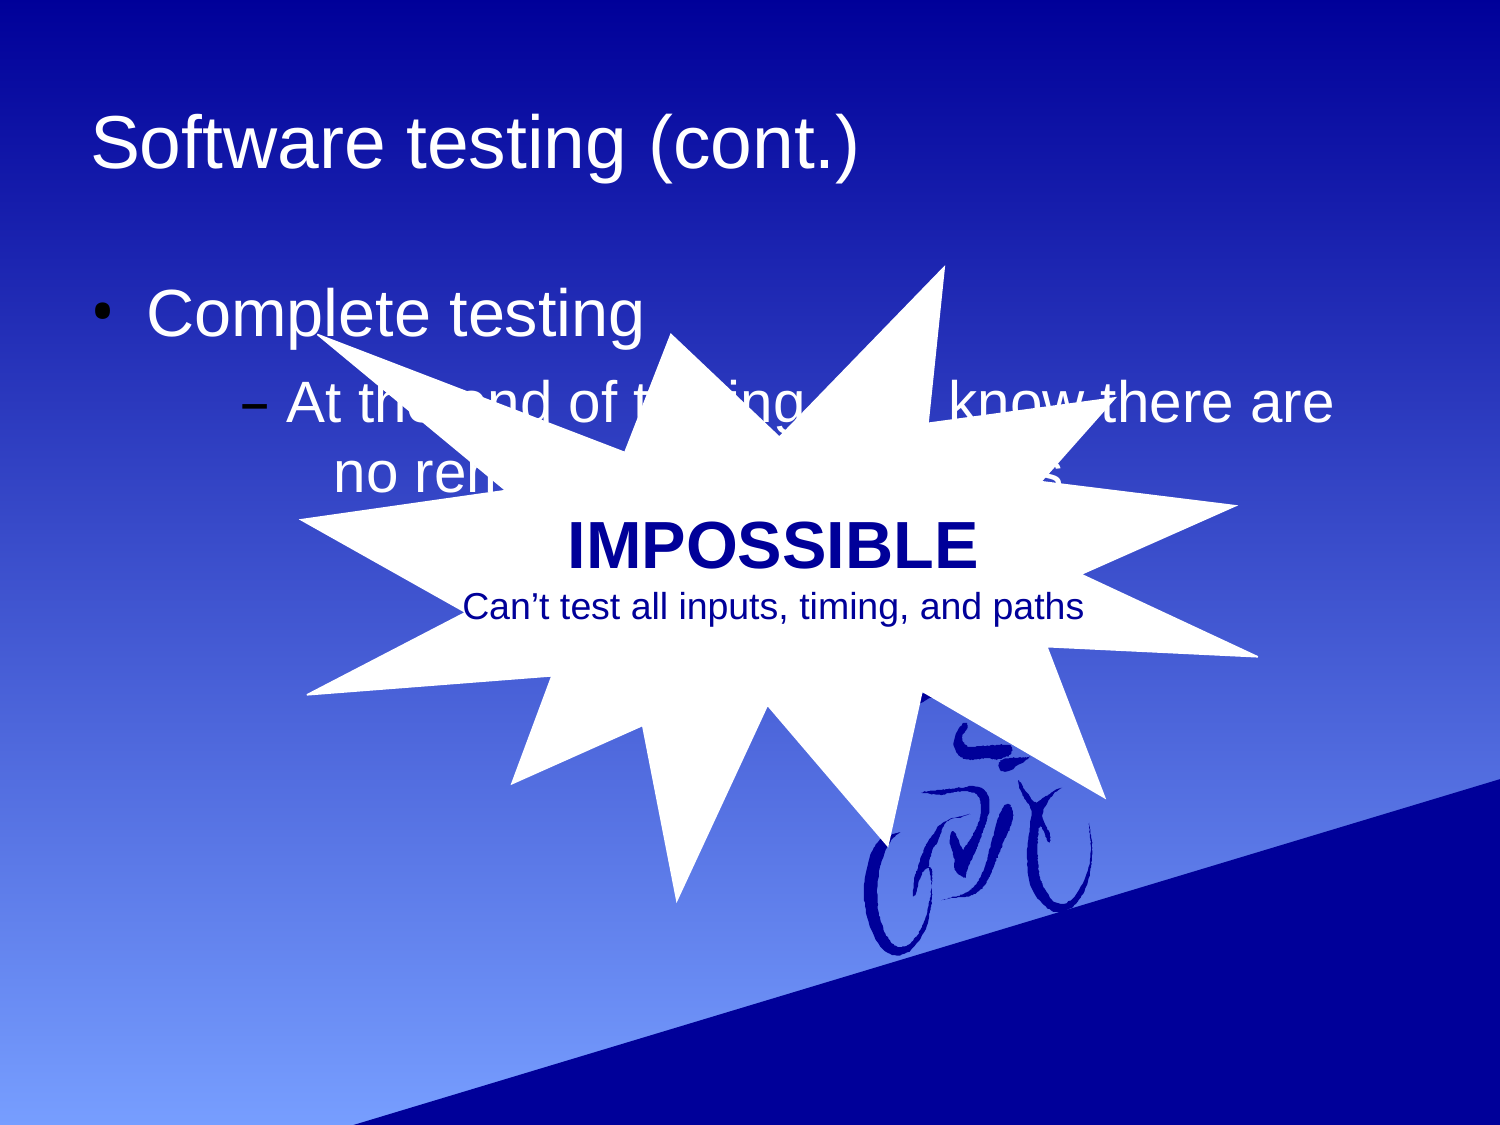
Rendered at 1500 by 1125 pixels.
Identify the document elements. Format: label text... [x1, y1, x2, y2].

text_box IMPOSSIBLE Can’t test all inputs, timing, and paths [301, 267, 1258, 901]
title Software testing (cont.) [75, 45, 1426, 233]
list Complete testing At the end of testing, you know there are no remaining unknown bugs. [75, 262, 1426, 1005]
